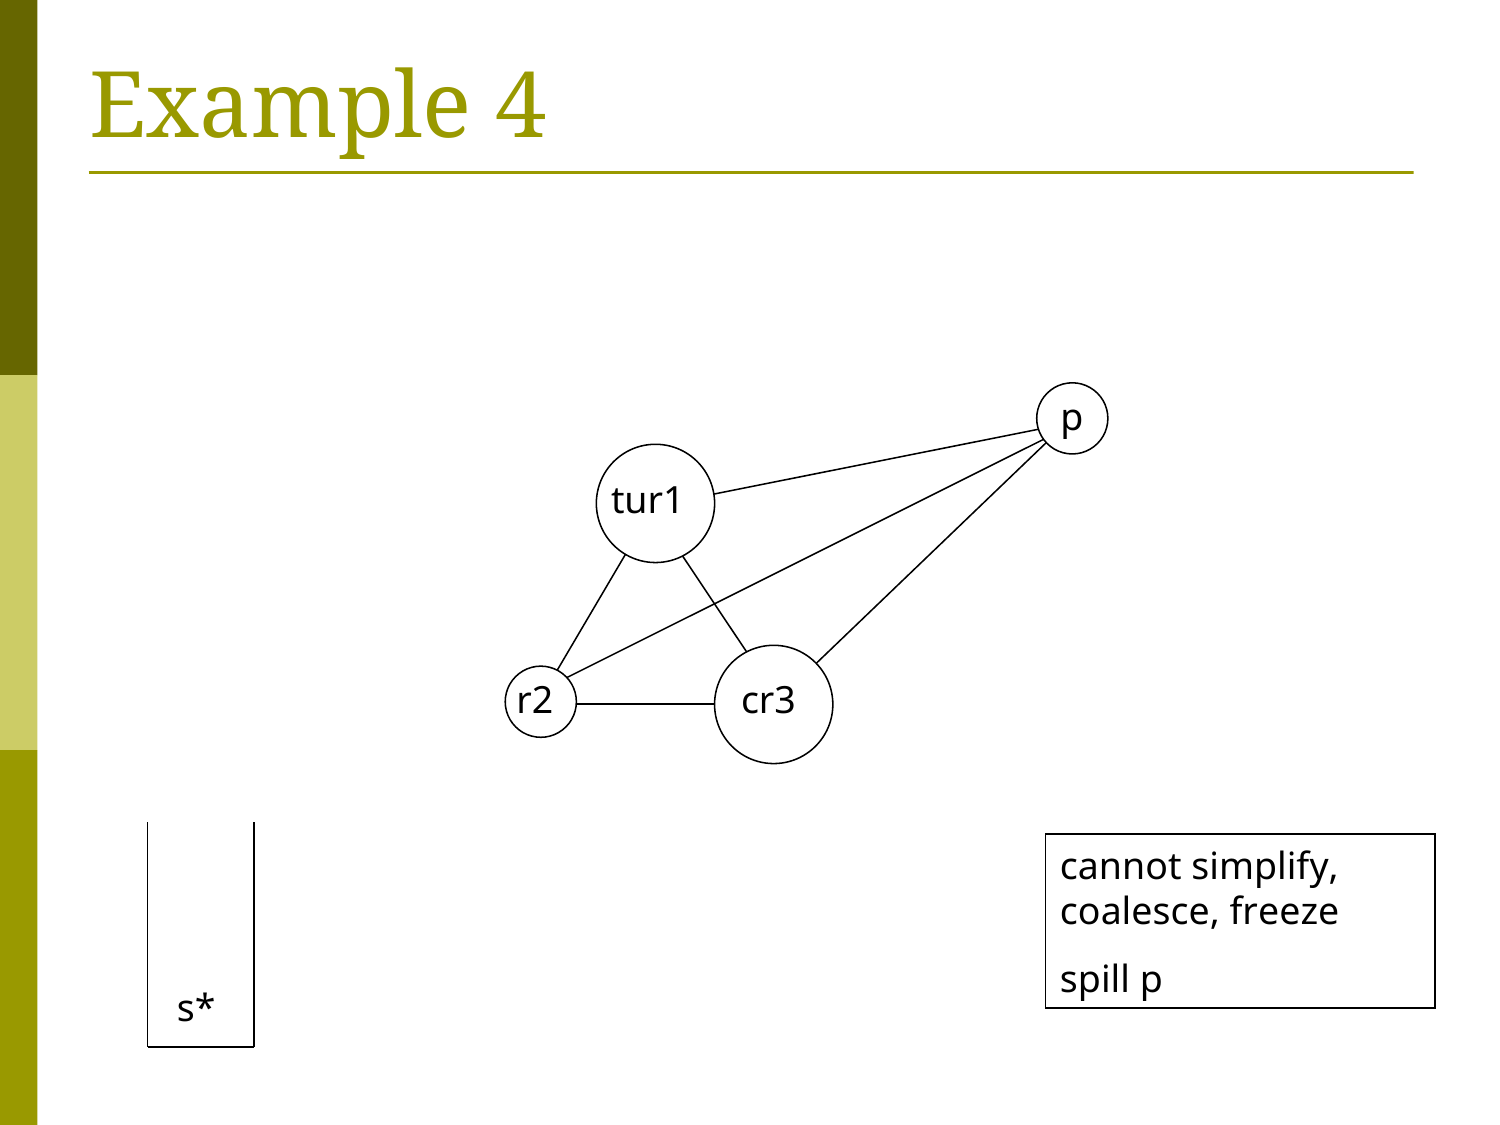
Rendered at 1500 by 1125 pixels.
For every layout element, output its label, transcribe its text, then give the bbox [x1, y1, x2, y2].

text_box [727, 645, 821, 668]
text_box [602, 529, 709, 563]
text_box [519, 730, 563, 738]
text_box [608, 444, 703, 467]
text_box cannot simplify, coalesce, freeze spill p [1045, 834, 1435, 1008]
text_box [1049, 446, 1095, 454]
text_box [1036, 395, 1045, 442]
text_box s* [162, 976, 231, 1037]
title Example 4 [75, 45, 1426, 173]
text_box tur1 [596, 467, 739, 529]
text_box p [1045, 385, 1099, 446]
text_box [714, 669, 828, 764]
text_box [1099, 395, 1108, 442]
text_box r2 [501, 668, 584, 730]
text_box cr3 [726, 668, 833, 730]
